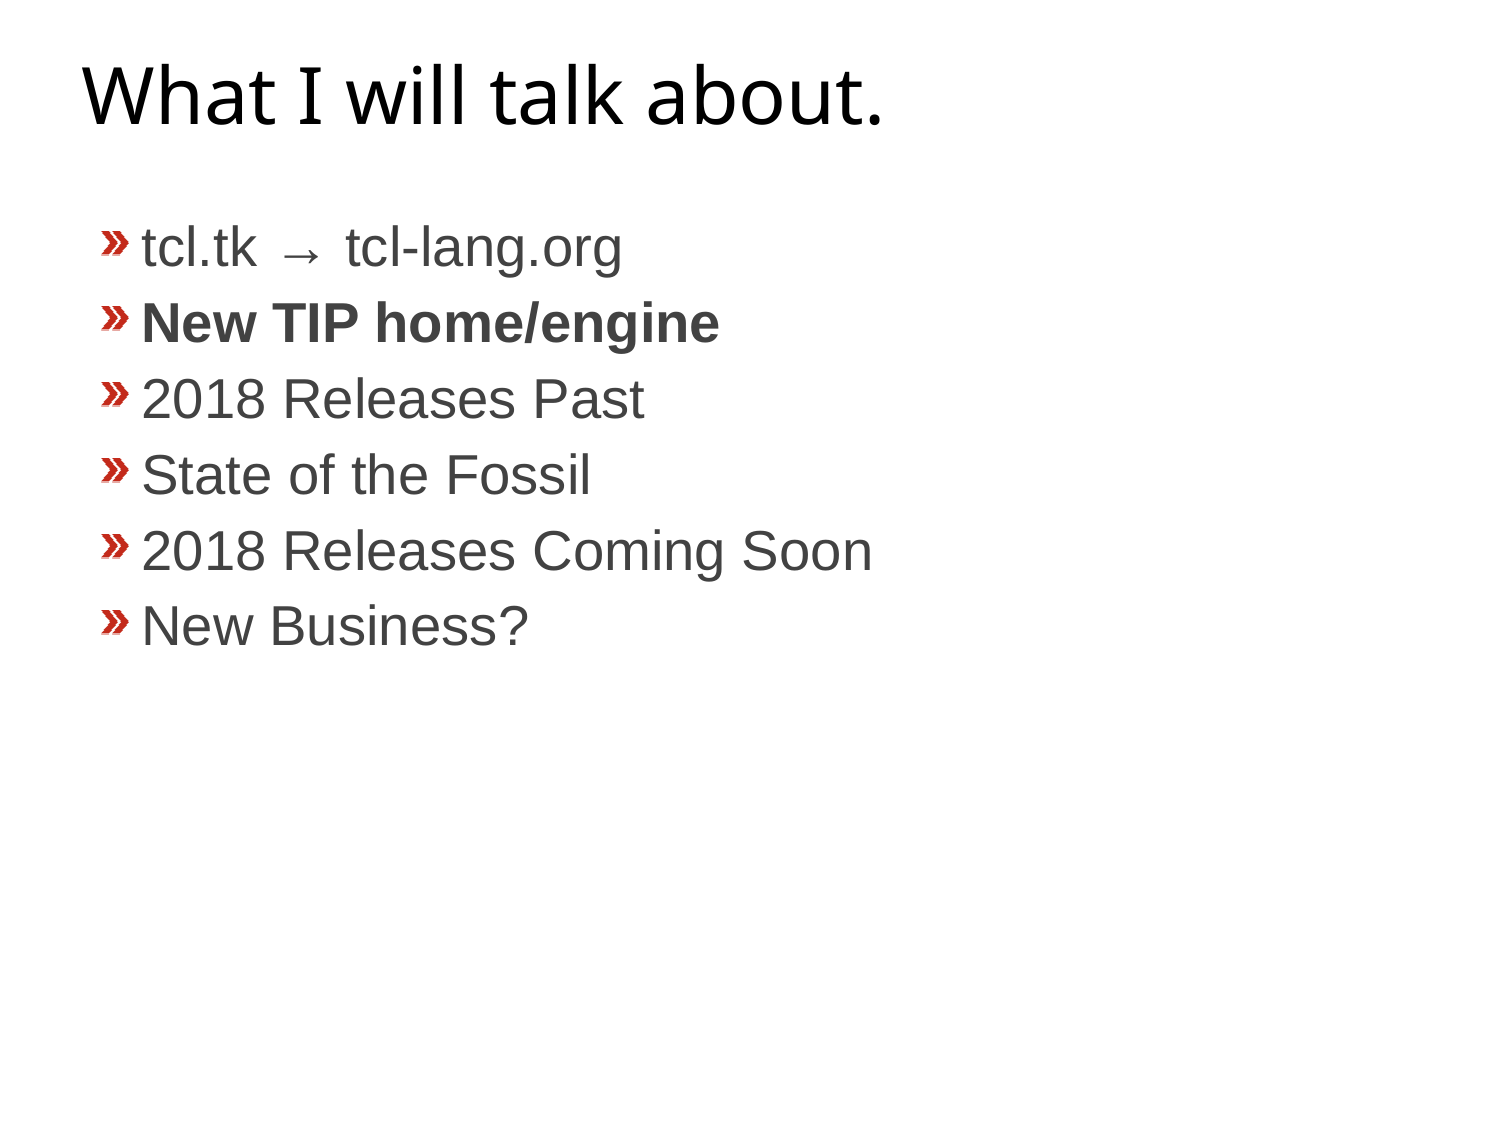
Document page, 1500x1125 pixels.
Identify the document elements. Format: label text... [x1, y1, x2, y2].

list tcl.tk → tcl-lang.org New TIP home/engine 2018 Releases Past State of the Fossil 2018 Releases Coming Soon New Business? [75, 210, 1425, 1125]
title What I will talk about. [75, 45, 1425, 210]
